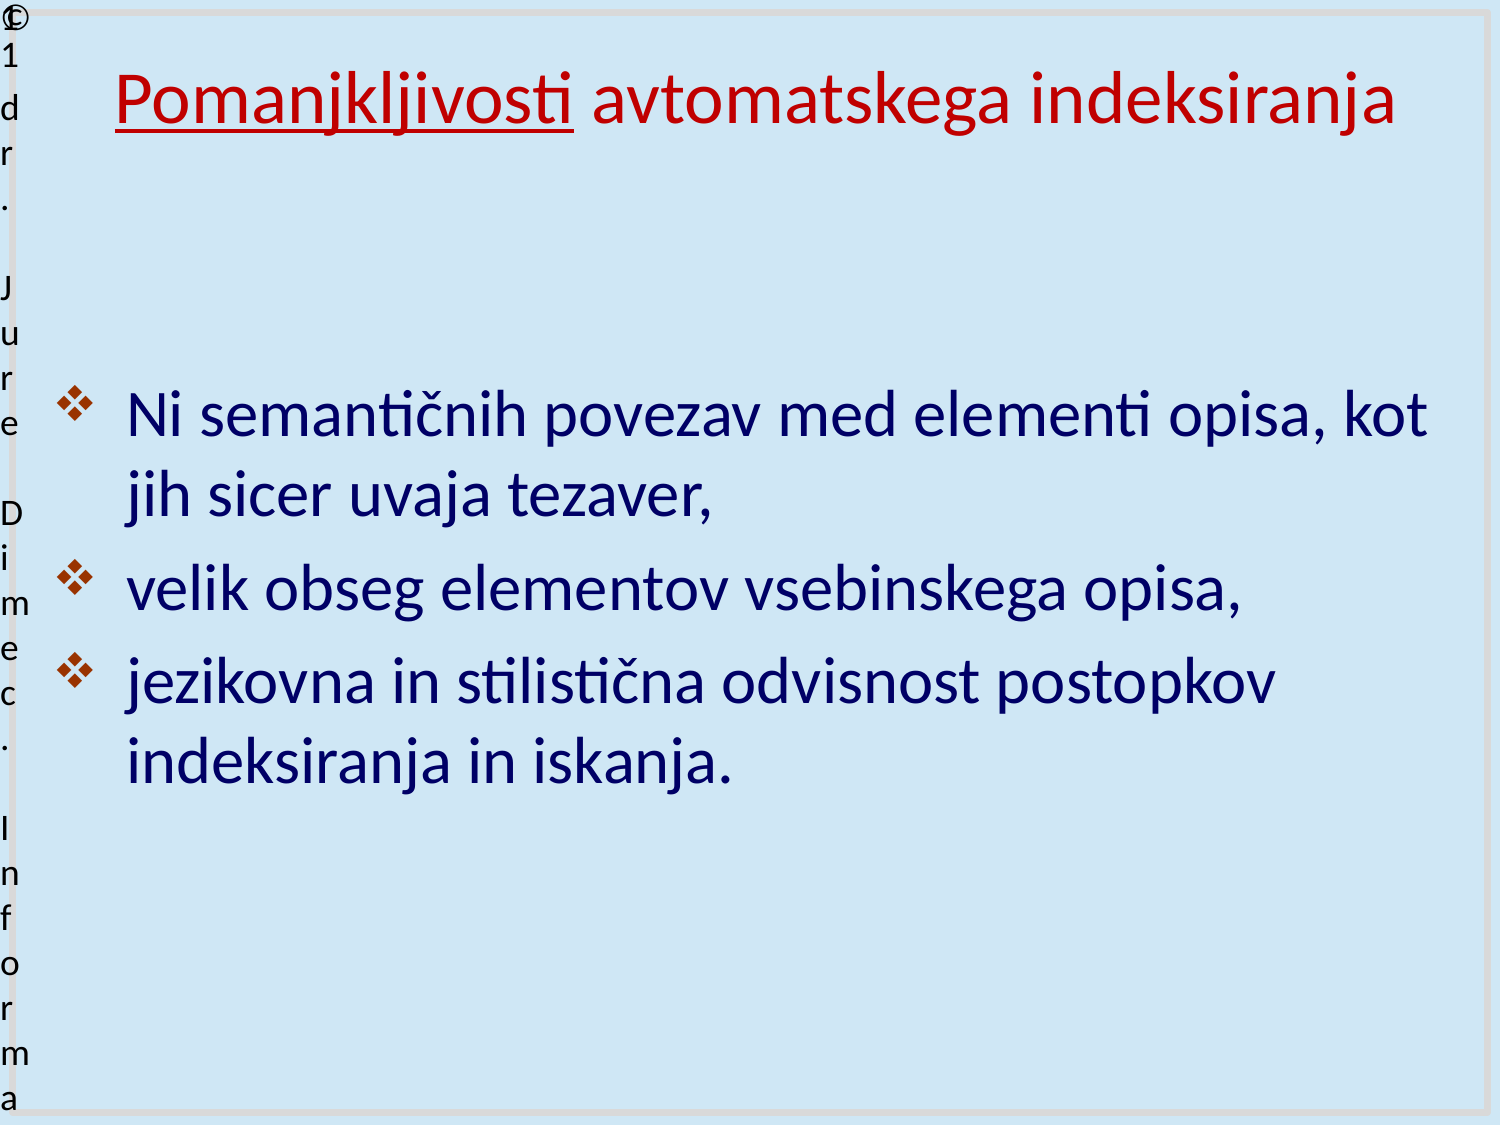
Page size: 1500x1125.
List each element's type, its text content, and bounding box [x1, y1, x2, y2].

list Ni semantičnih povezav med elementi opisa, kot jih sicer uvaja tezaver, velik obseg elementov vsebinskega opisa, jezikovna in stilistična odvisnost postopkov indeksiranja in iskanja. [37, 362, 1475, 1050]
title Pomanjkljivosti avtomatskega indeksiranja [37, 37, 1475, 150]
